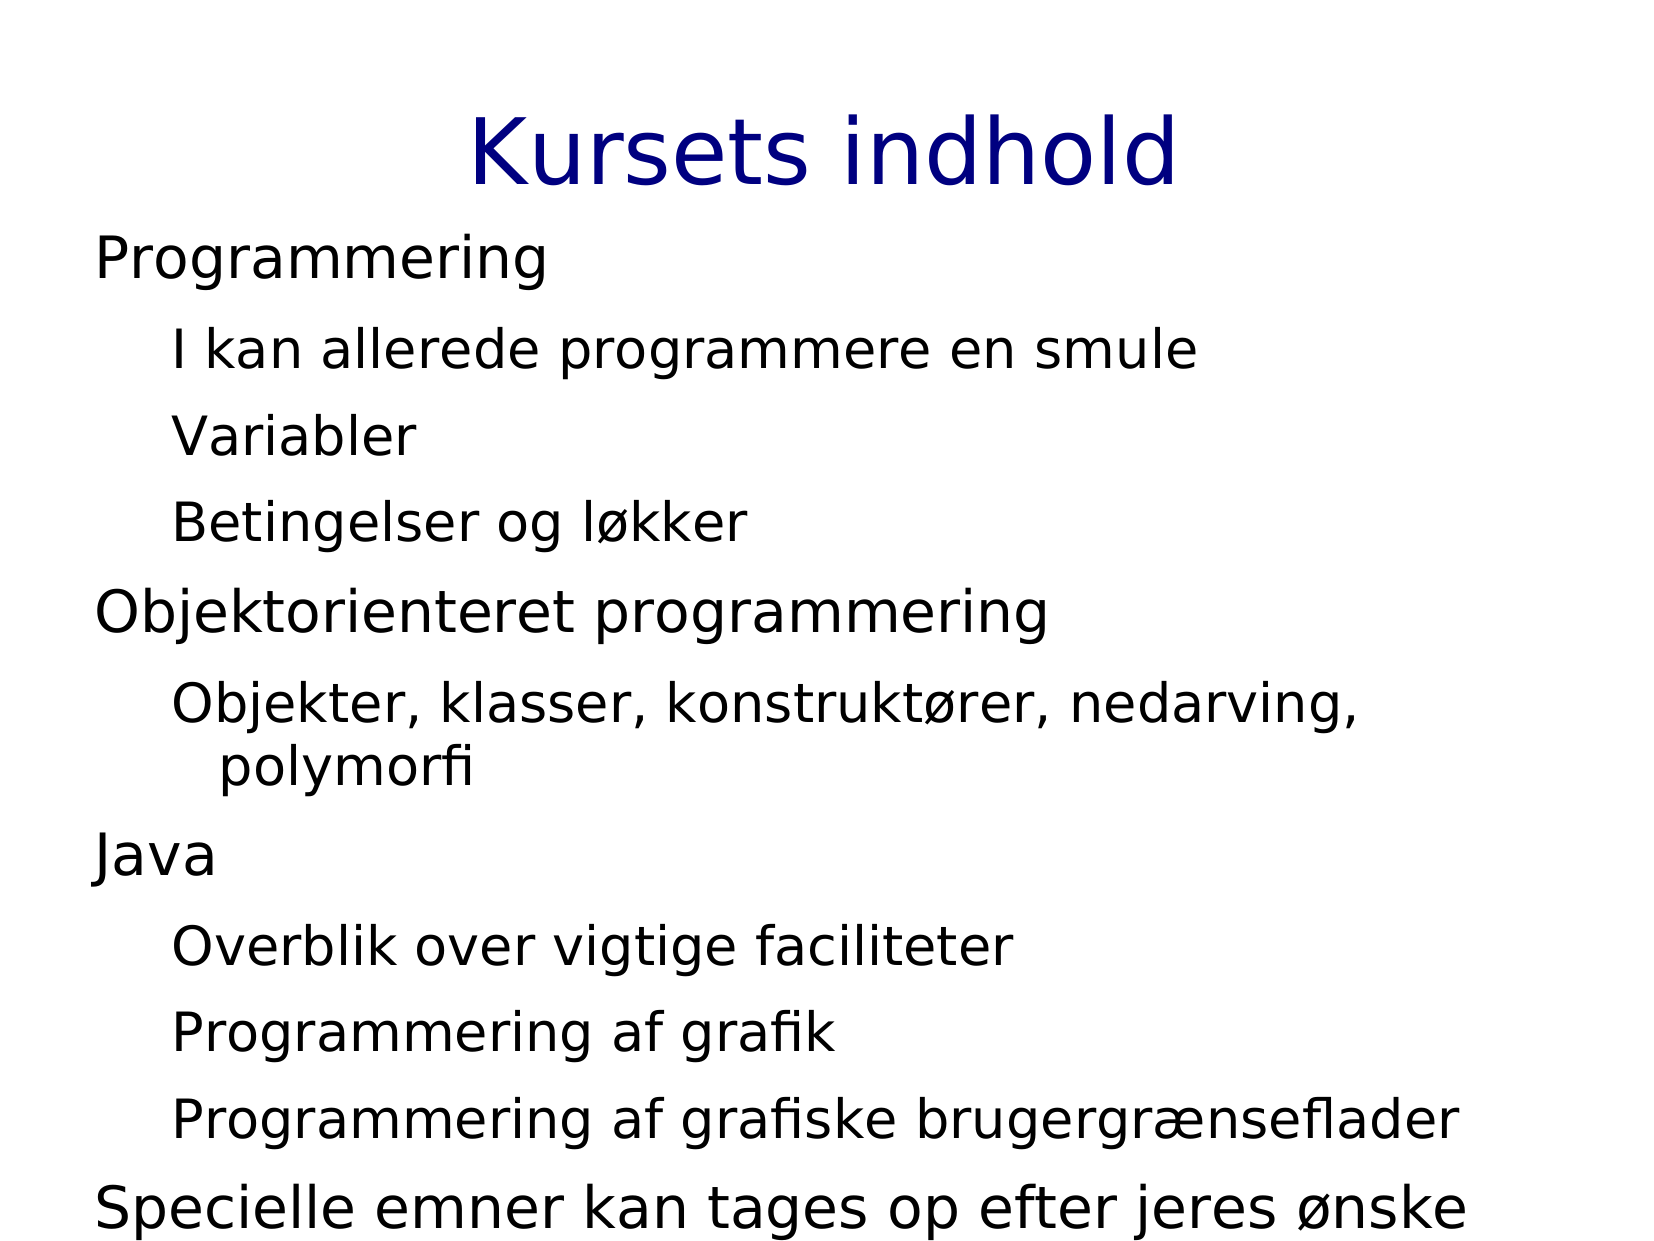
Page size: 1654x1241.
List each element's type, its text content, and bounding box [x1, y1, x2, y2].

title Kursets indhold [30, 49, 1620, 257]
list Programmering I kan allerede programmere en smule Variabler Betingelser og løkker Objektorienteret programmering Objekter, klasser, konstruktører, nedarving, polymorfi Java Overblik over vigtige faciliteter Programmering af grafik Programmering af grafiske brugergrænseflader Specielle emner kan tages op efter jeres ønske Hvis der er tid [76, 224, 1573, 1241]
